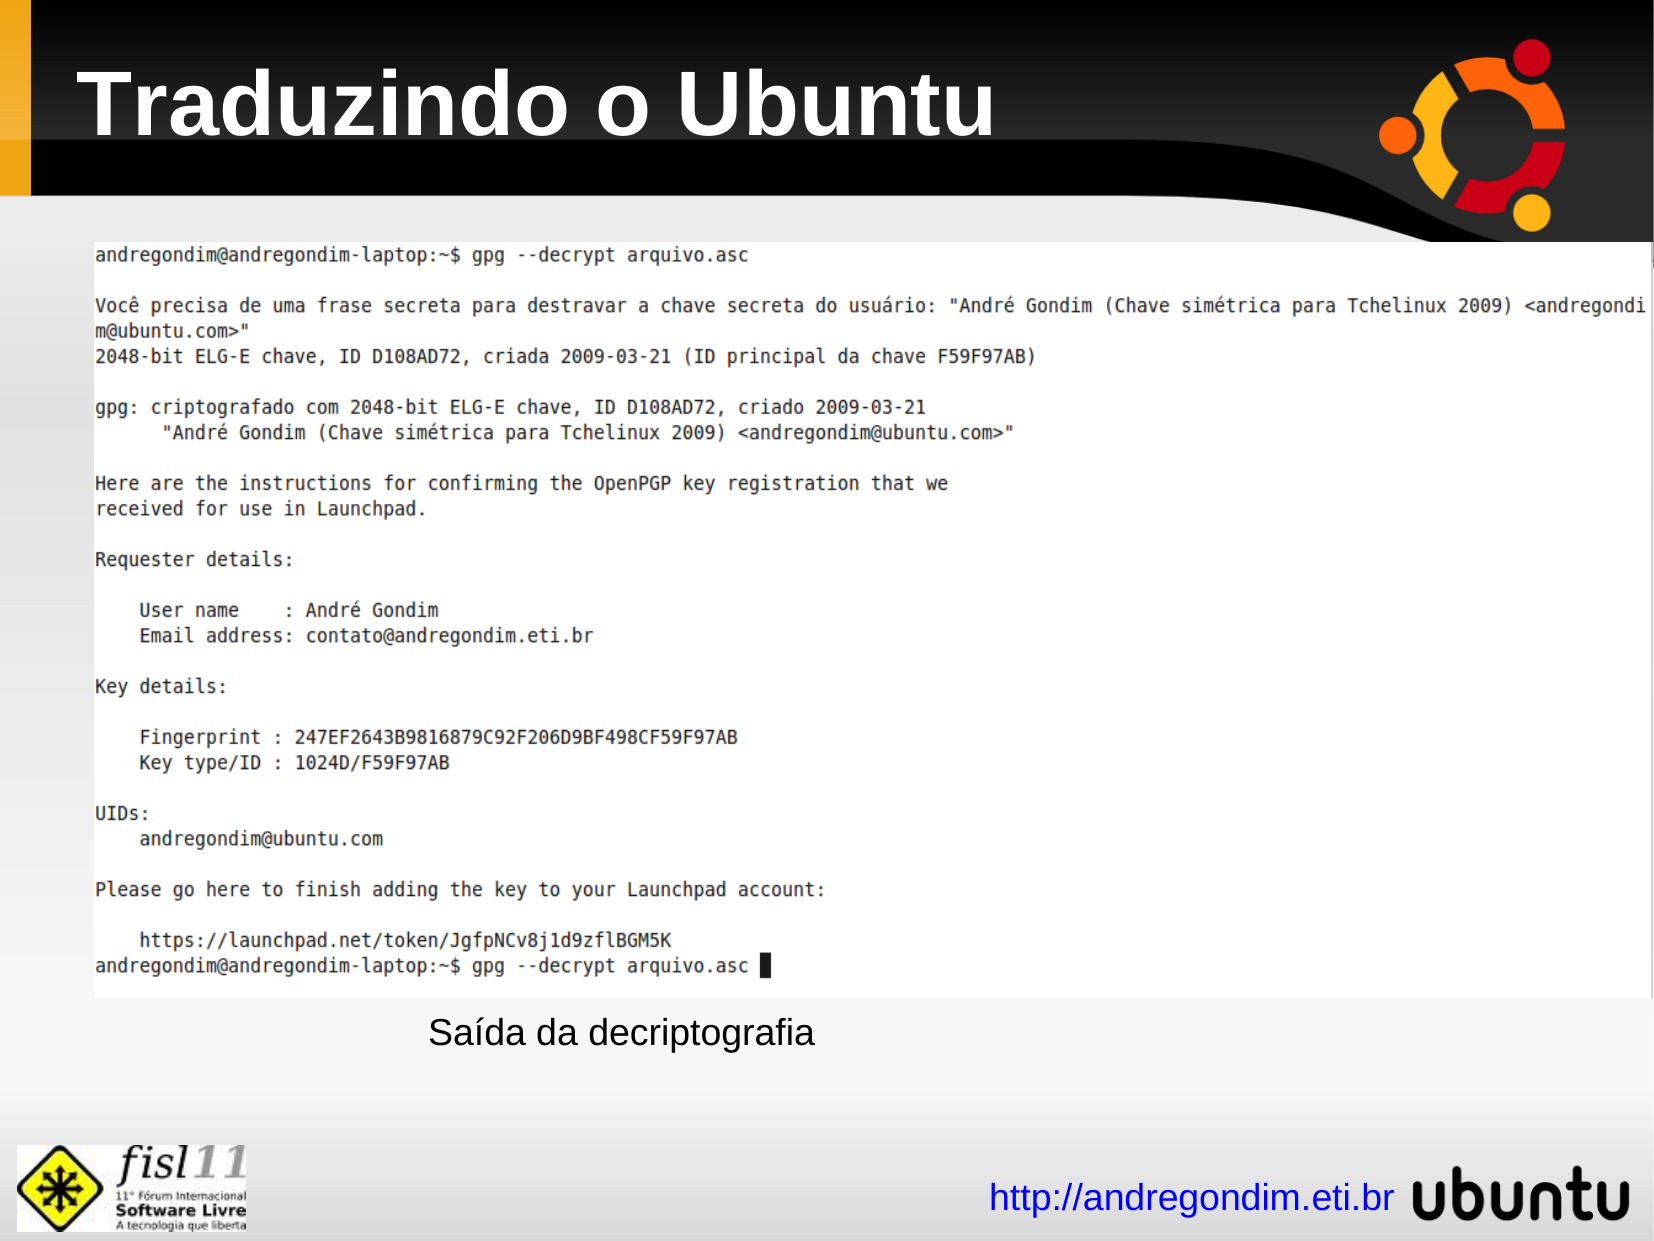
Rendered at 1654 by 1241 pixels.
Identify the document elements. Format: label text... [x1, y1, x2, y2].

text_box Saída da decriptografia [413, 1003, 1093, 1061]
picture [0, 0, 1654, 1241]
title Traduzindo o Ubuntu [76, 0, 1565, 208]
